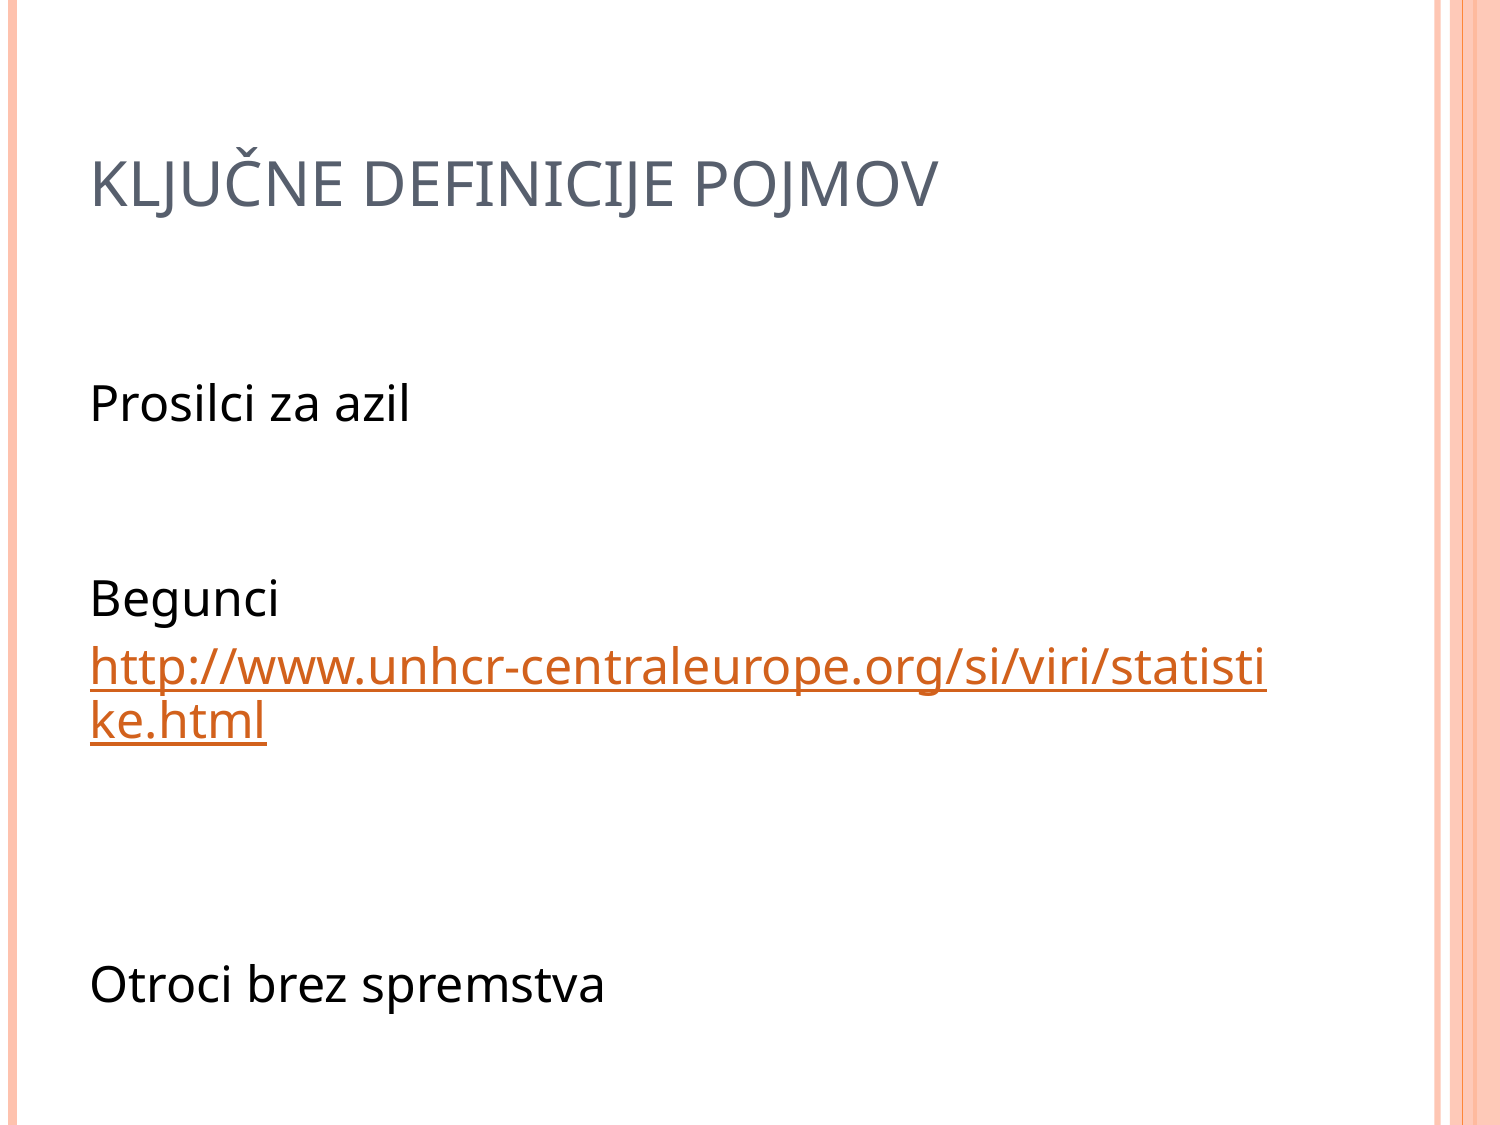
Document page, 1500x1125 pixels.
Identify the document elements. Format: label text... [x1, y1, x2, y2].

title KLJUČNE DEFINICIJE POJMOV [75, 45, 1300, 233]
list Prosilci za azil Begunci http://www.unhcr-centraleurope.org/si/viri/statistike.html Otroci brez spremstva [75, 262, 1300, 1062]
